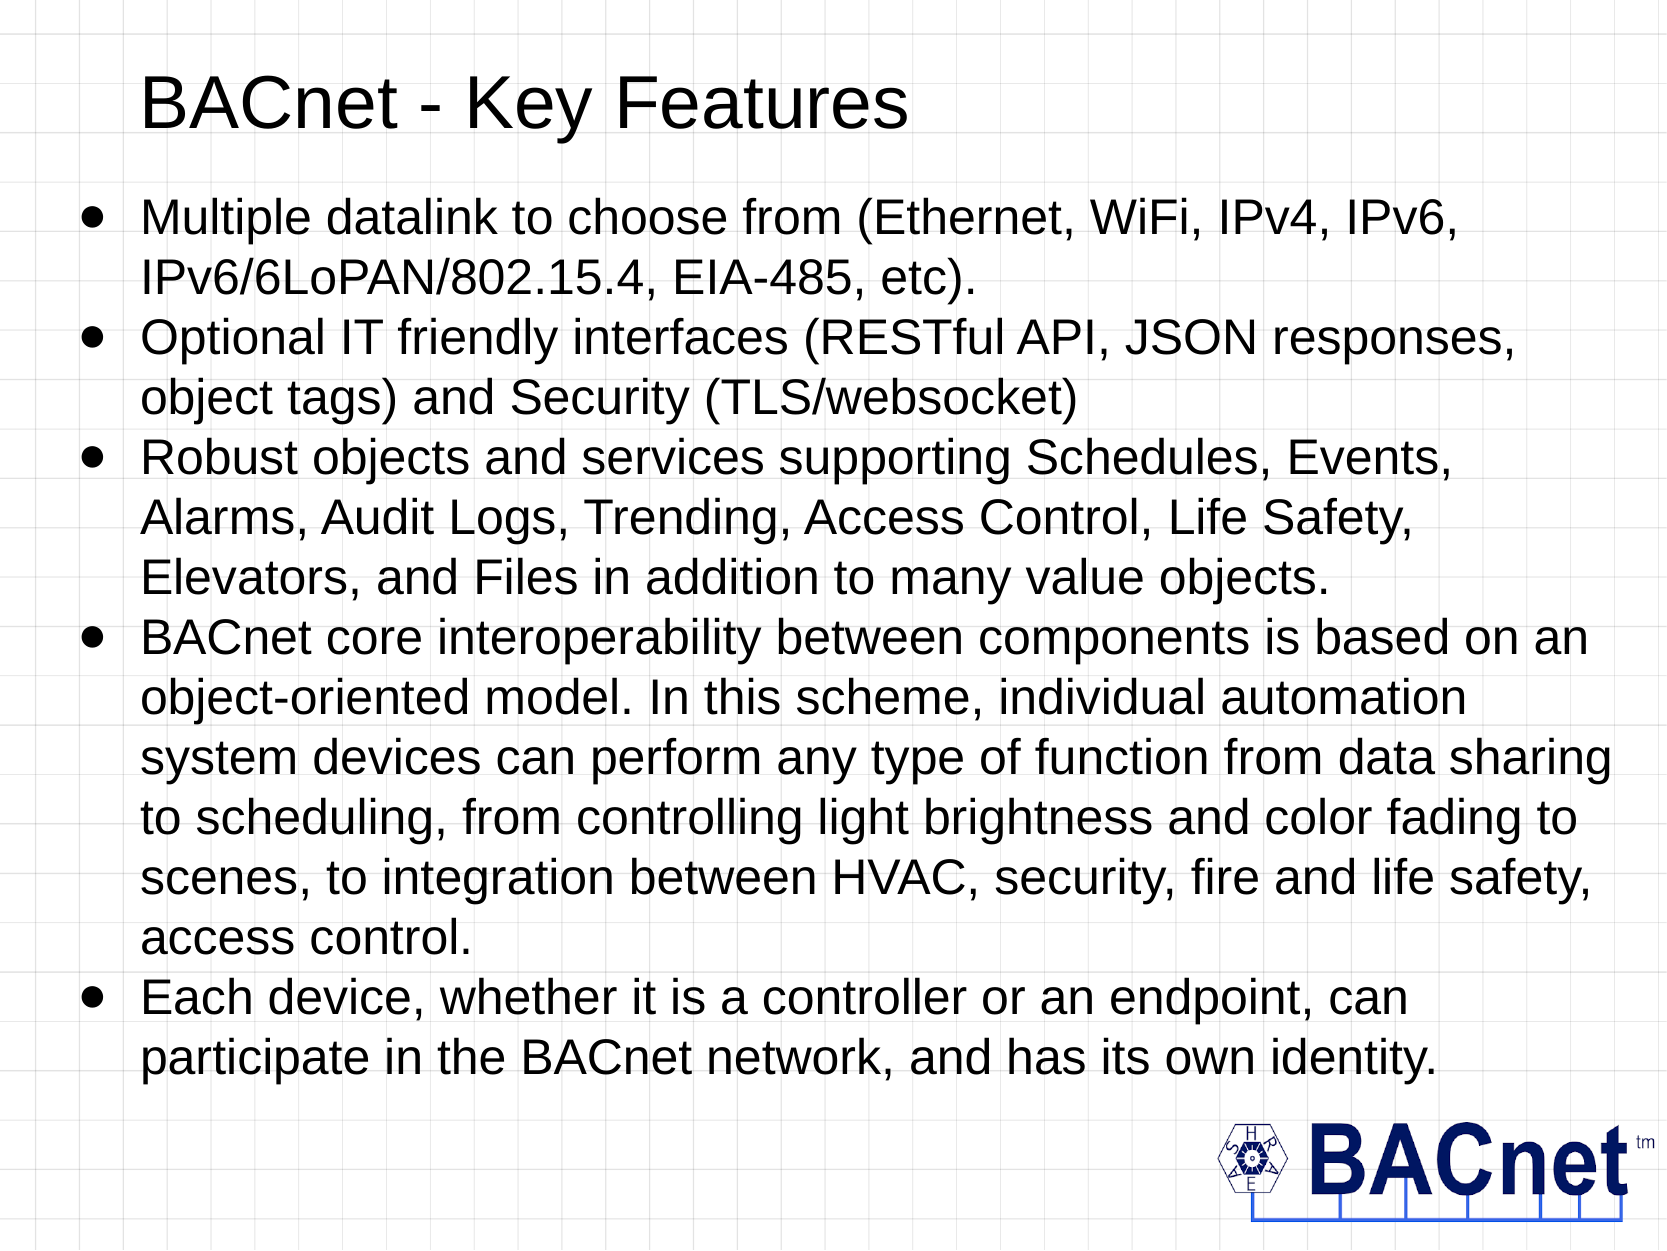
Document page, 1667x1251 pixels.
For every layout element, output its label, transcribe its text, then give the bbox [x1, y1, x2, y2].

picture [0, 0, 1667, 1250]
list Multiple datalink to choose from (Ethernet, WiFi, IPv4, IPv6, IPv6/6LoPAN/802.15.4, EIA-485, etc). Optional IT friendly interfaces (RESTful API, JSON responses, object tags) and Security (TLS/websocket) Robust objects and services supporting Schedules, Events, Alarms, Audit Logs, Trending, Access Control, Life Safety, Elevators, and Files in addition to many value objects. BACnet core interoperability between components is based on an object-oriented model. In this scheme, individual automation system devices can perform any type of function from data sharing to scheduling, from controlling light brightness and color fading to scenes, to integration between HVAC, security, fire and life safety, access control. Each device, whether it is a controller or an endpoint, can participate in the BACnet network, and has its own identity. [50, 169, 1630, 1213]
title BACnet - Key Features [133, 47, 1630, 169]
